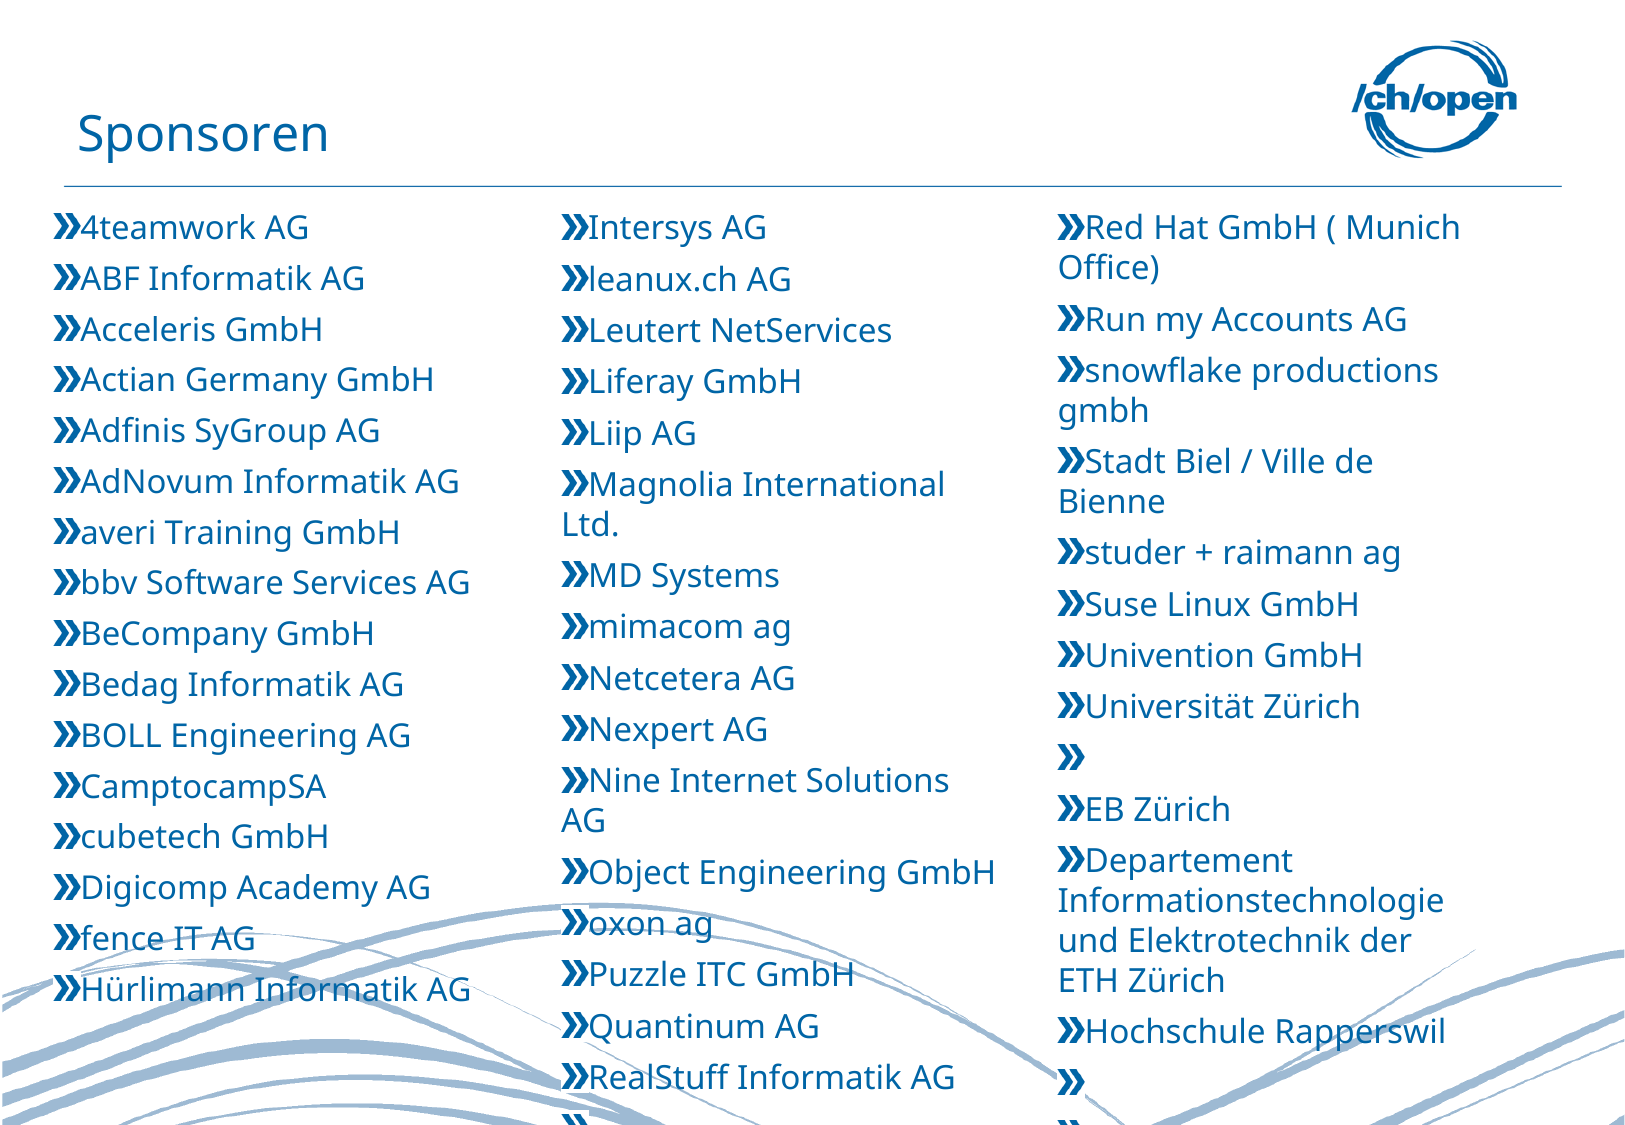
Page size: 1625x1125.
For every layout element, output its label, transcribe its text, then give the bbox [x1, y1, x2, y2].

list Red Hat GmbH ( Munich Office) Run my Accounts AG snowflake productions gmbh Stadt Biel / Ville de Bienne studer + raimann ag Suse Linux GmbH Univention GmbH Universität Zürich EB Zürich Departement Informationstechnologie und Elektrotechnik der ETH Zürich Hochschule Rapperswil [1057, 206, 1477, 1117]
title Sponsoren [62, 74, 1325, 188]
list Intersys AG leanux.ch AG Leutert NetServices Liferay GmbH Liip AG Magnolia International Ltd. MD Systems mimacom ag Netcetera AG Nexpert AG Nine Internet Solutions AG Object Engineering GmbH oxon ag Puzzle ITC GmbH Quantinum AG RealStuff Informatik AG [561, 206, 1004, 1125]
list 4teamwork AG ABF Informatik AG Acceleris GmbH Actian Germany GmbH Adfinis SyGroup AG AdNovum Informatik AG averi Training GmbH bbv Software Services AG BeCompany GmbH Bedag Informatik AG BOLL Engineering AG CamptocampSA cubetech GmbH Digicomp Academy AG fence IT AG Hürlimann Informatik AG [53, 206, 473, 1094]
